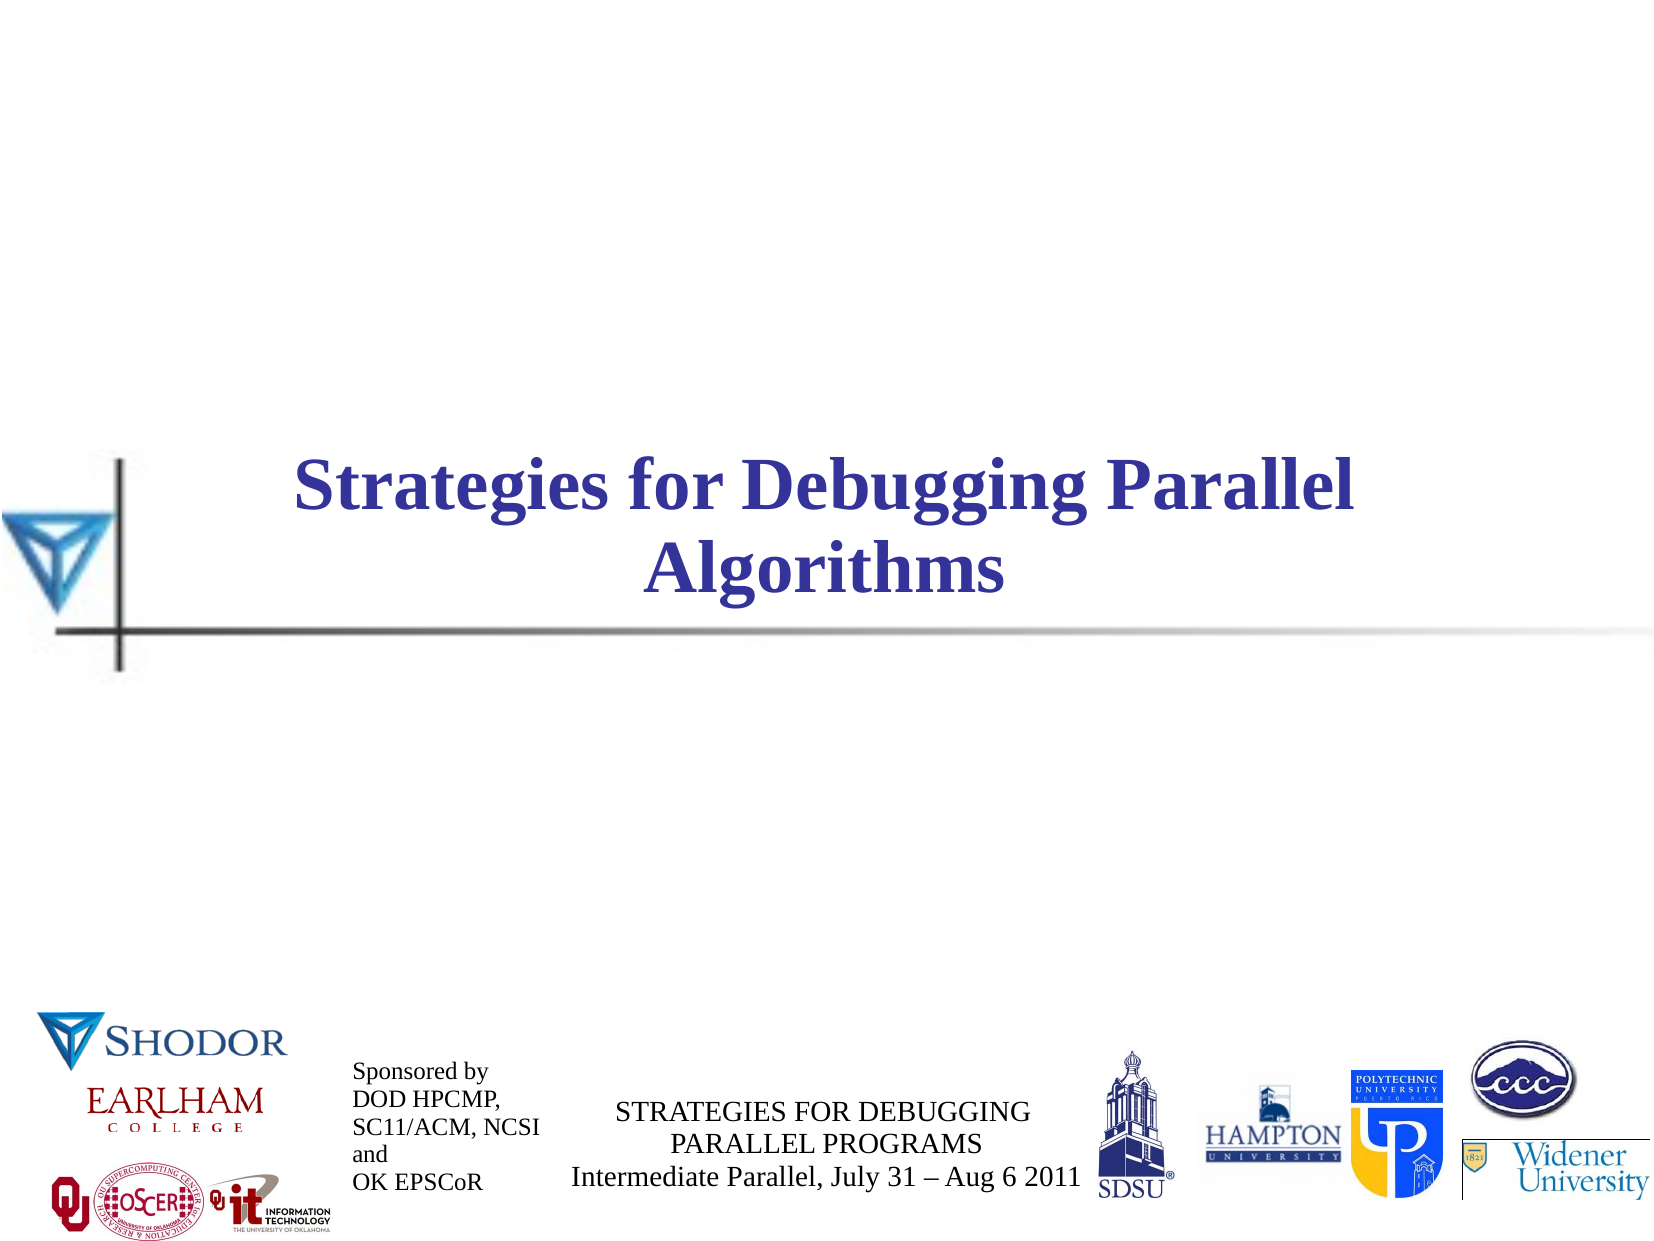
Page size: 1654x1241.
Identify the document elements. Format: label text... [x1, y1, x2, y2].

picture [75, 1025, 92, 1053]
text_box STRATEGIES FOR DEBUGGING PARALLEL PROGRAMS Intermediate Parallel, July 31 – Aug 6 2011 [0, 1088, 1197, 1201]
picture [1462, 1030, 1581, 1088]
text_box STRATEGIES FOR DEBUGGING PARALLEL PROGRAMS Intermediate Parallel, July 31 – Aug 6 2011 [1351, 1088, 1654, 1201]
picture [93, 1201, 338, 1241]
picture [1197, 1047, 1443, 1201]
title Strategies for Debugging Parallel Algorithms [150, 413, 1501, 638]
picture [50, 1201, 90, 1233]
picture [1087, 1049, 1188, 1088]
text_box Sponsored by DOD HPCMP, SC11/ACM, NCSI and OK EPSCoR [337, 1050, 563, 1088]
picture [2, 449, 1654, 684]
picture [37, 1012, 288, 1071]
